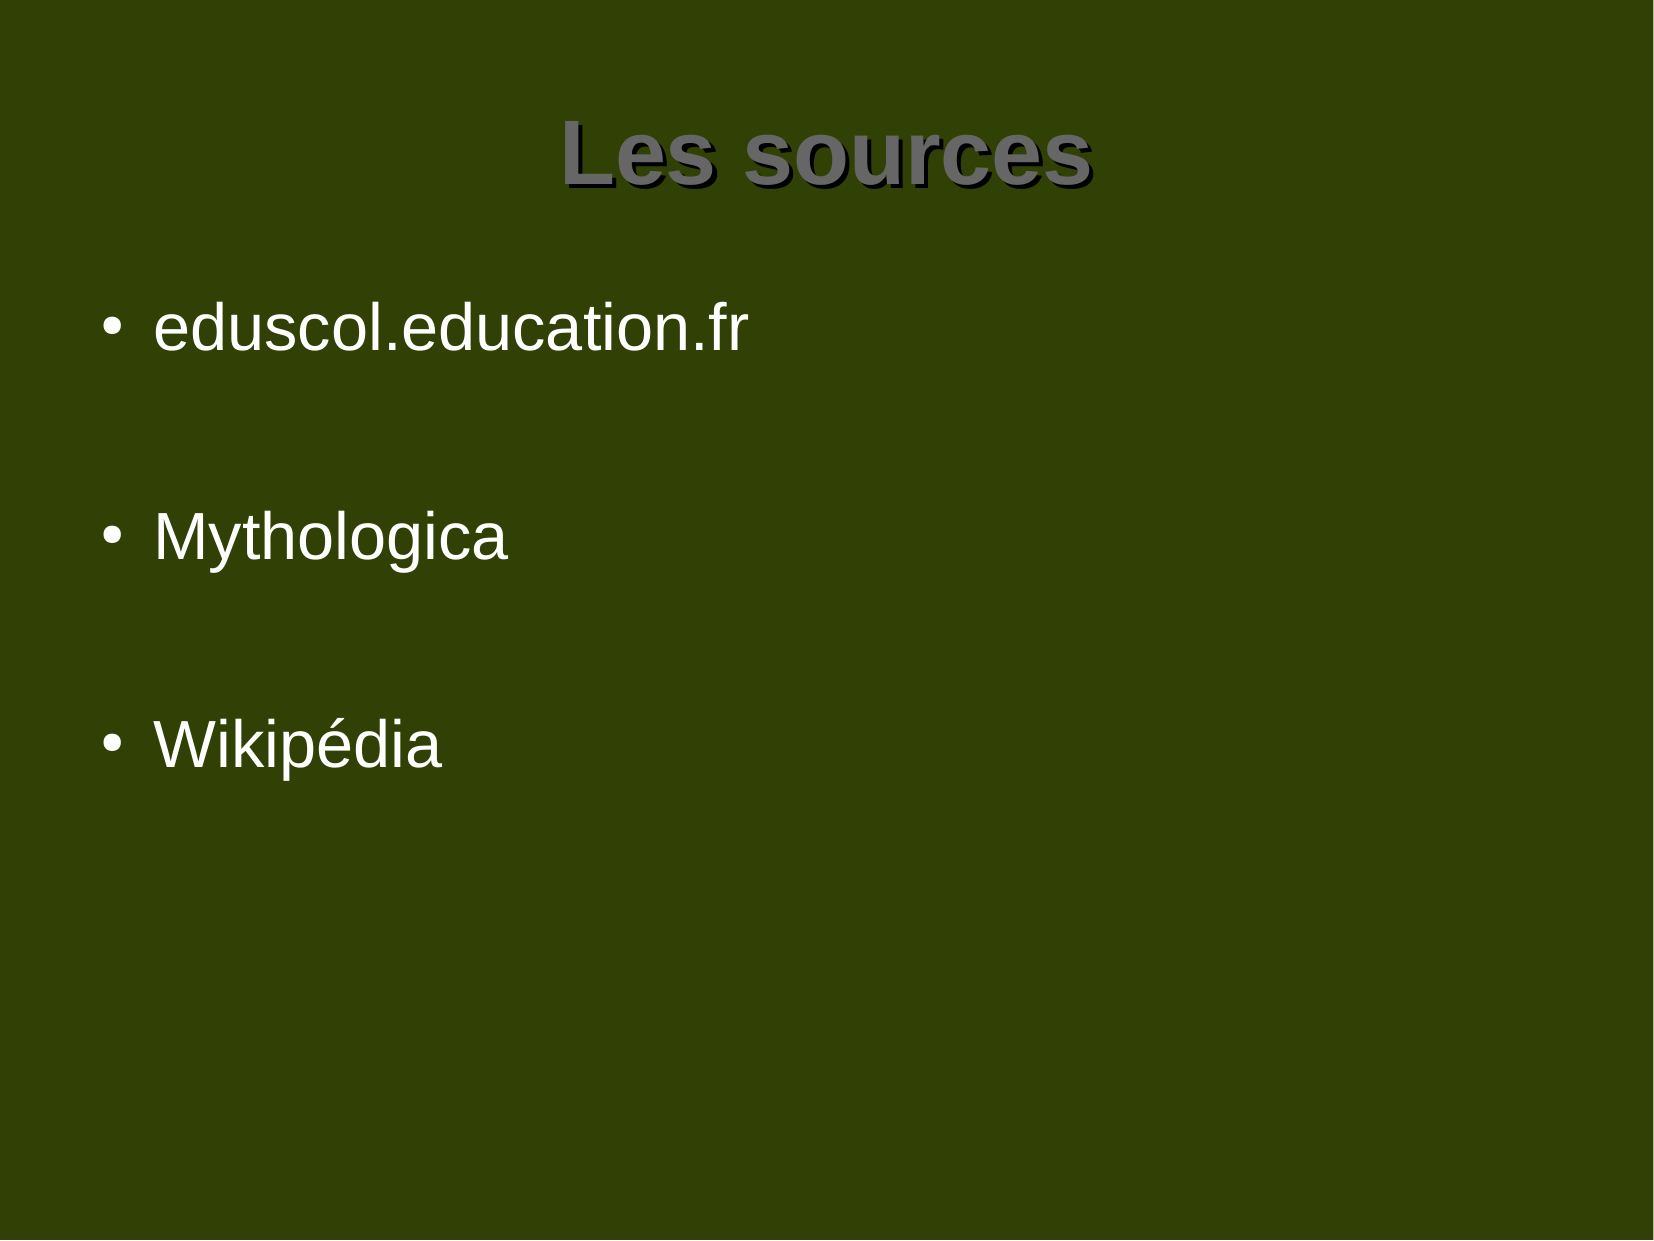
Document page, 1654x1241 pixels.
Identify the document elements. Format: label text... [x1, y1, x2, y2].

title Les sources [82, 49, 1571, 257]
list eduscol.education.fr Mythologica Wikipédia [82, 290, 1571, 1010]
